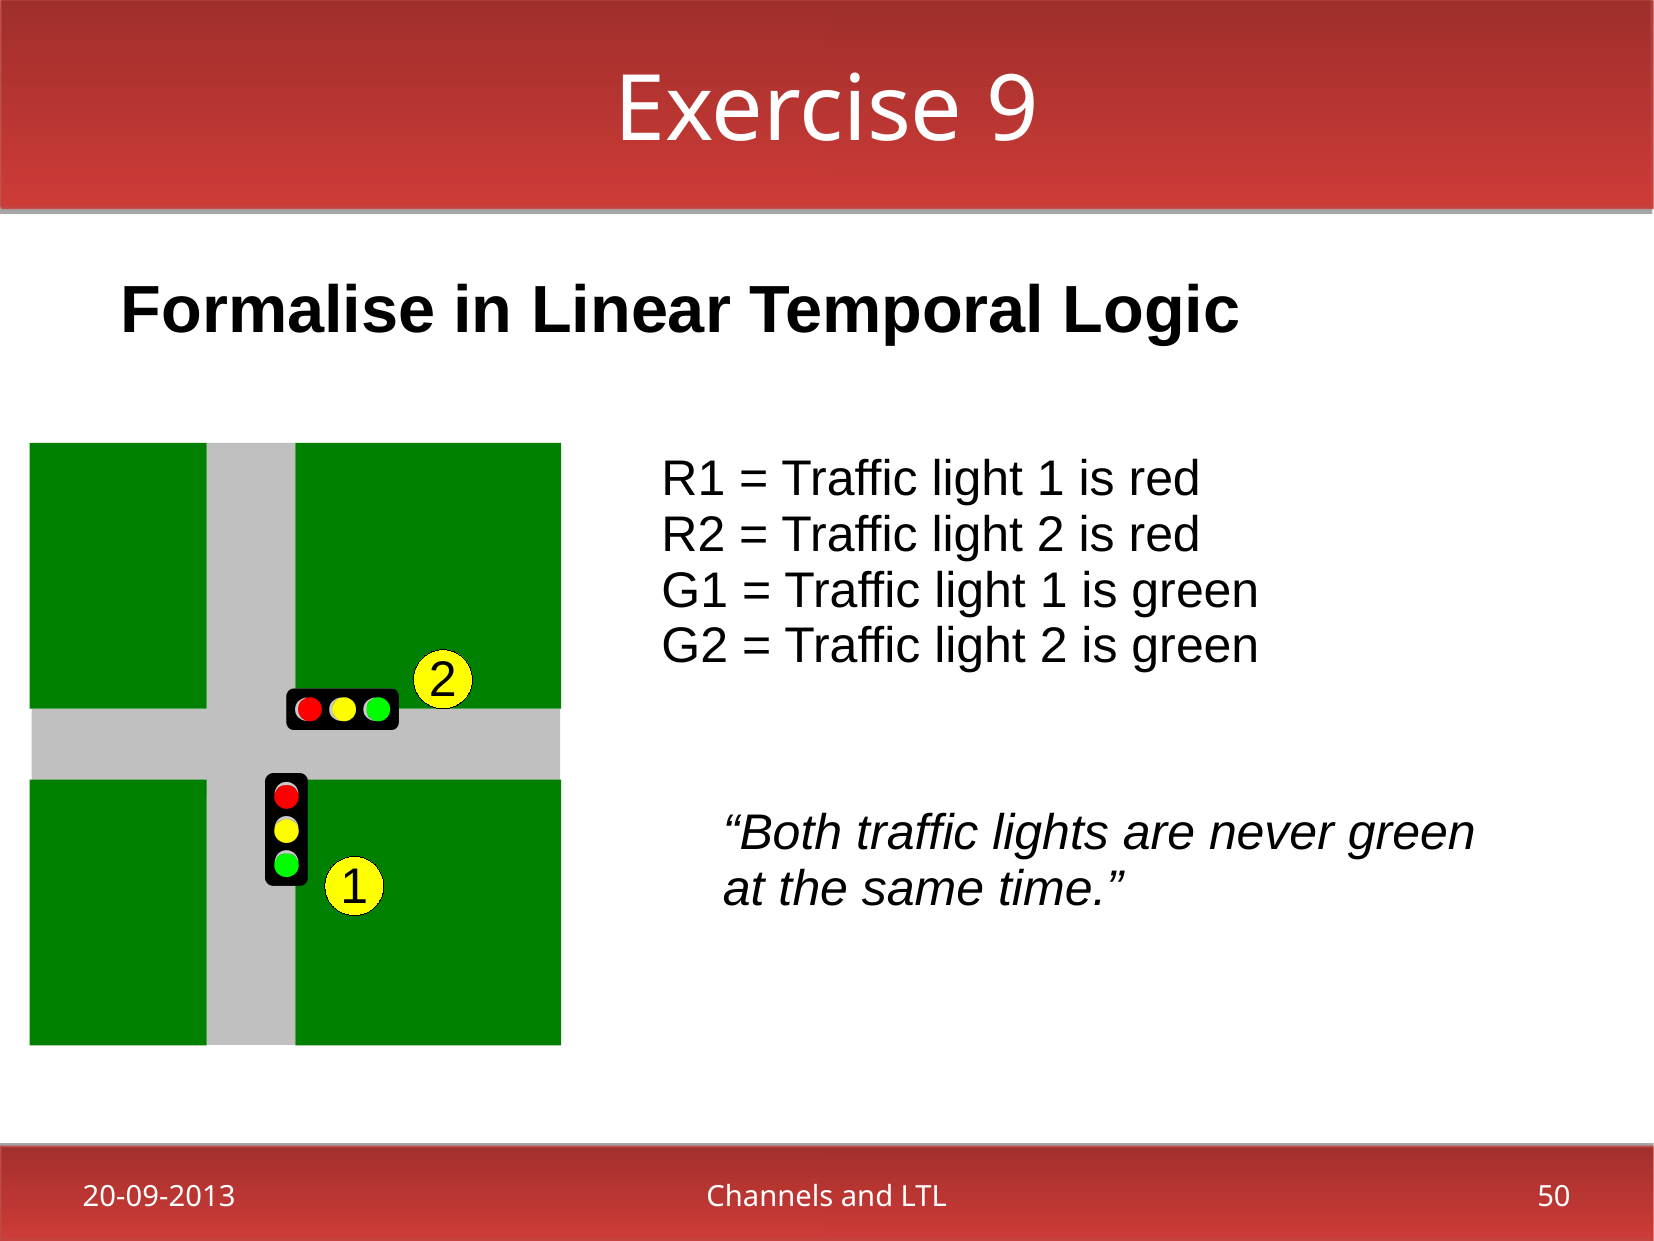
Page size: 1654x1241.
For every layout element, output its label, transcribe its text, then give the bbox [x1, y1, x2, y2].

text_box 1 [324, 856, 384, 916]
text_box “Both traffic lights are never green at the same time.” [708, 797, 1506, 924]
text_box R1 = Traffic light 1 is red R2 = Traffic light 2 is red G1 = Traffic light 1 is green G2 = Traffic light 2 is green [646, 442, 1275, 681]
picture [286, 688, 399, 730]
picture [265, 773, 308, 886]
text_box Formalise in Linear Temporal Logic [105, 264, 1259, 355]
text_box 2 [413, 649, 473, 709]
title Exercise 9 [59, 31, 1595, 178]
picture [0, 0, 1654, 214]
text_box [29, 442, 562, 1046]
picture [0, 1143, 1654, 1241]
